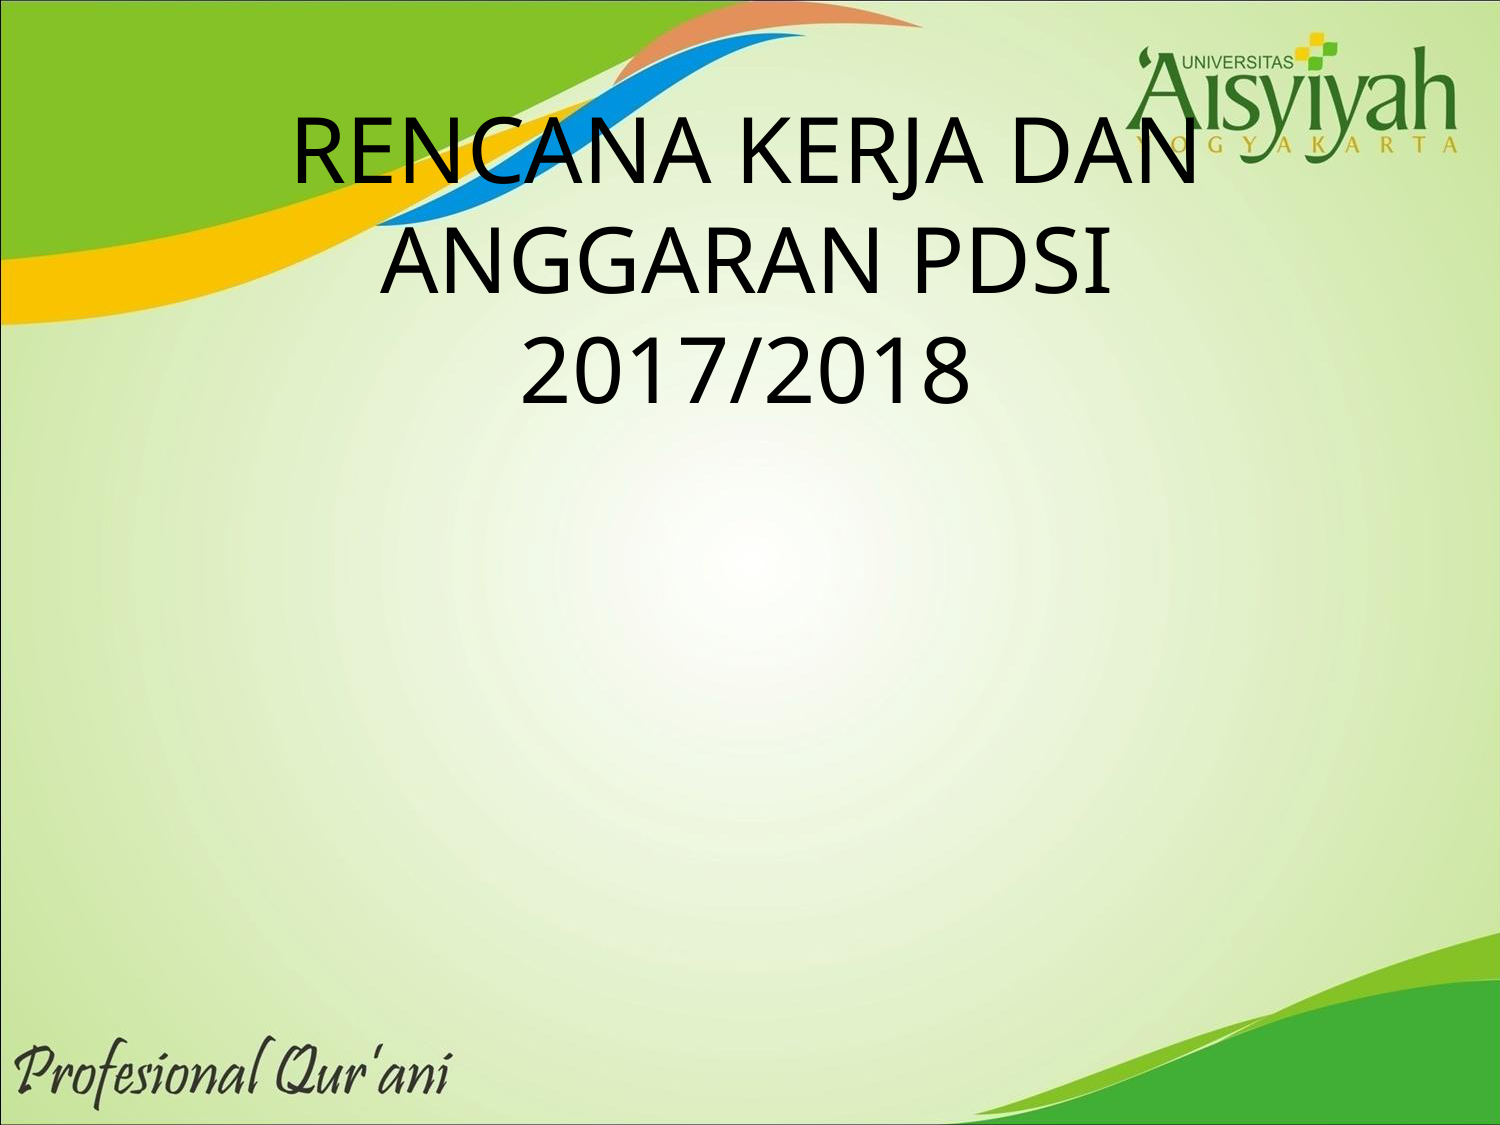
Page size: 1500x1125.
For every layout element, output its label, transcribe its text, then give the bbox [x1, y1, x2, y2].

picture [0, 0, 1500, 1125]
title RENCANA KERJA DAN ANGGARAN PDSI 2017/2018 [140, 93, 1354, 421]
